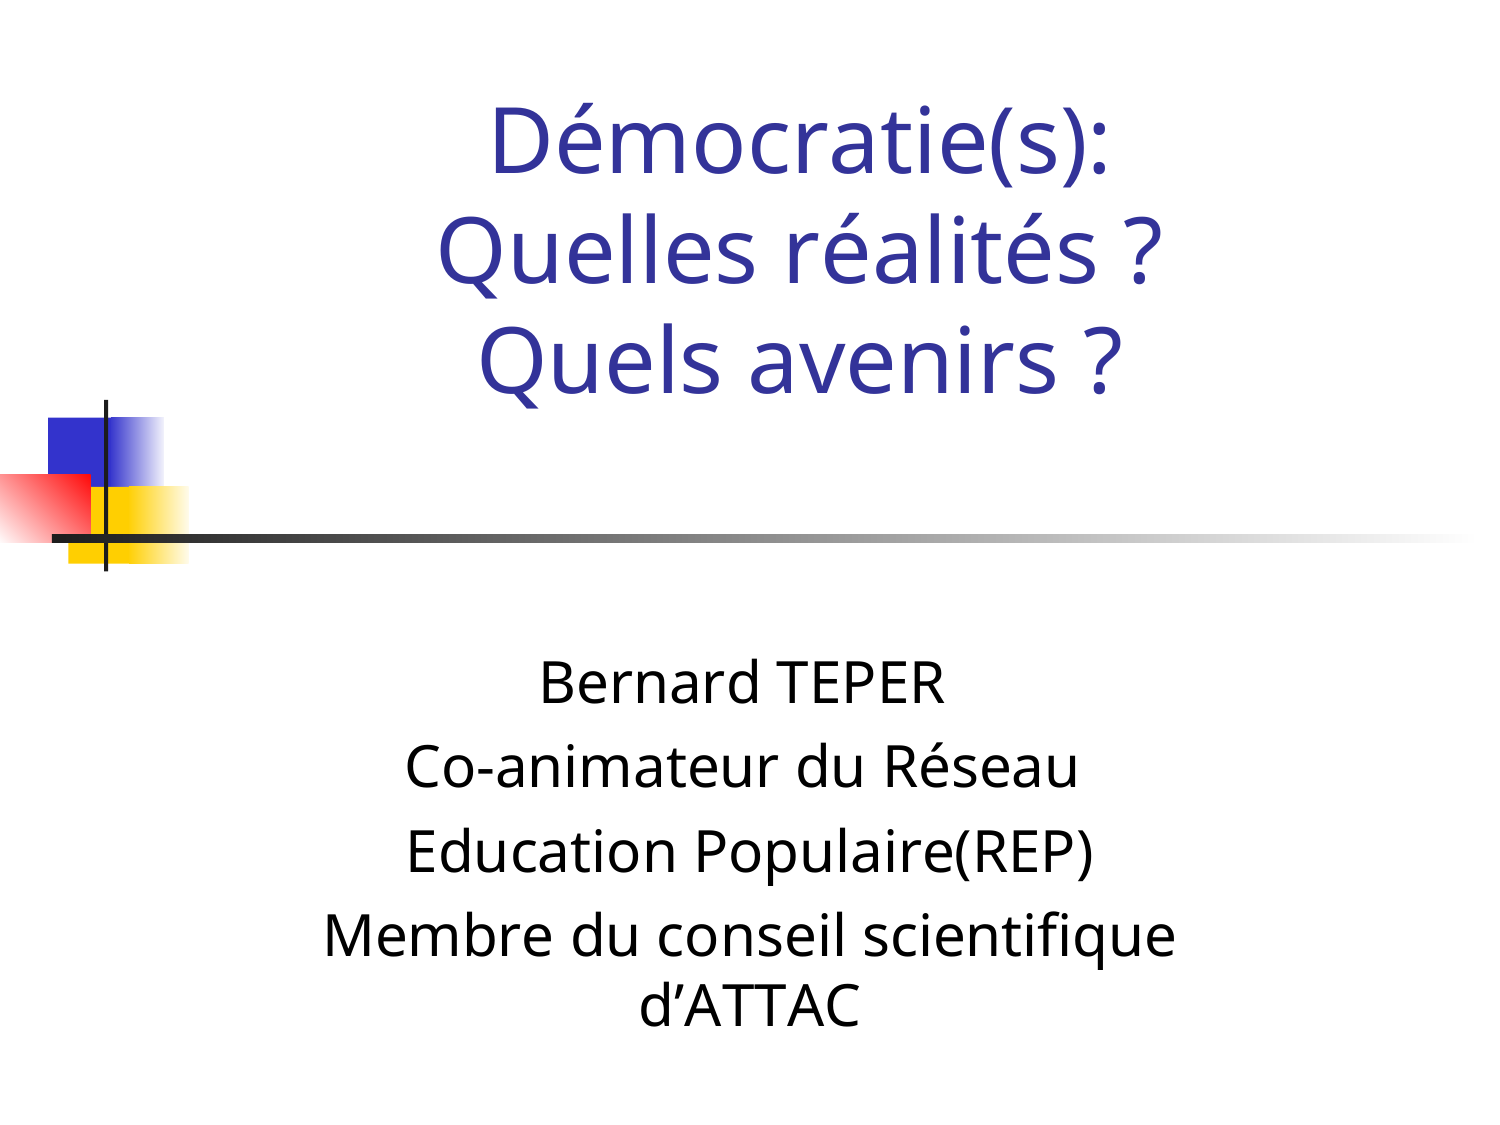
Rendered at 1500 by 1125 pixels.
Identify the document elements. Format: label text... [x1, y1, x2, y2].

text_box Bernard TEPER Co-animateur du Réseau Education Populaire(REP) Membre du conseil scientifique d’ATTAC [225, 637, 1276, 926]
text_box Démocratie(s): Quelles réalités ? Quels avenirs ? [162, 274, 1438, 515]
